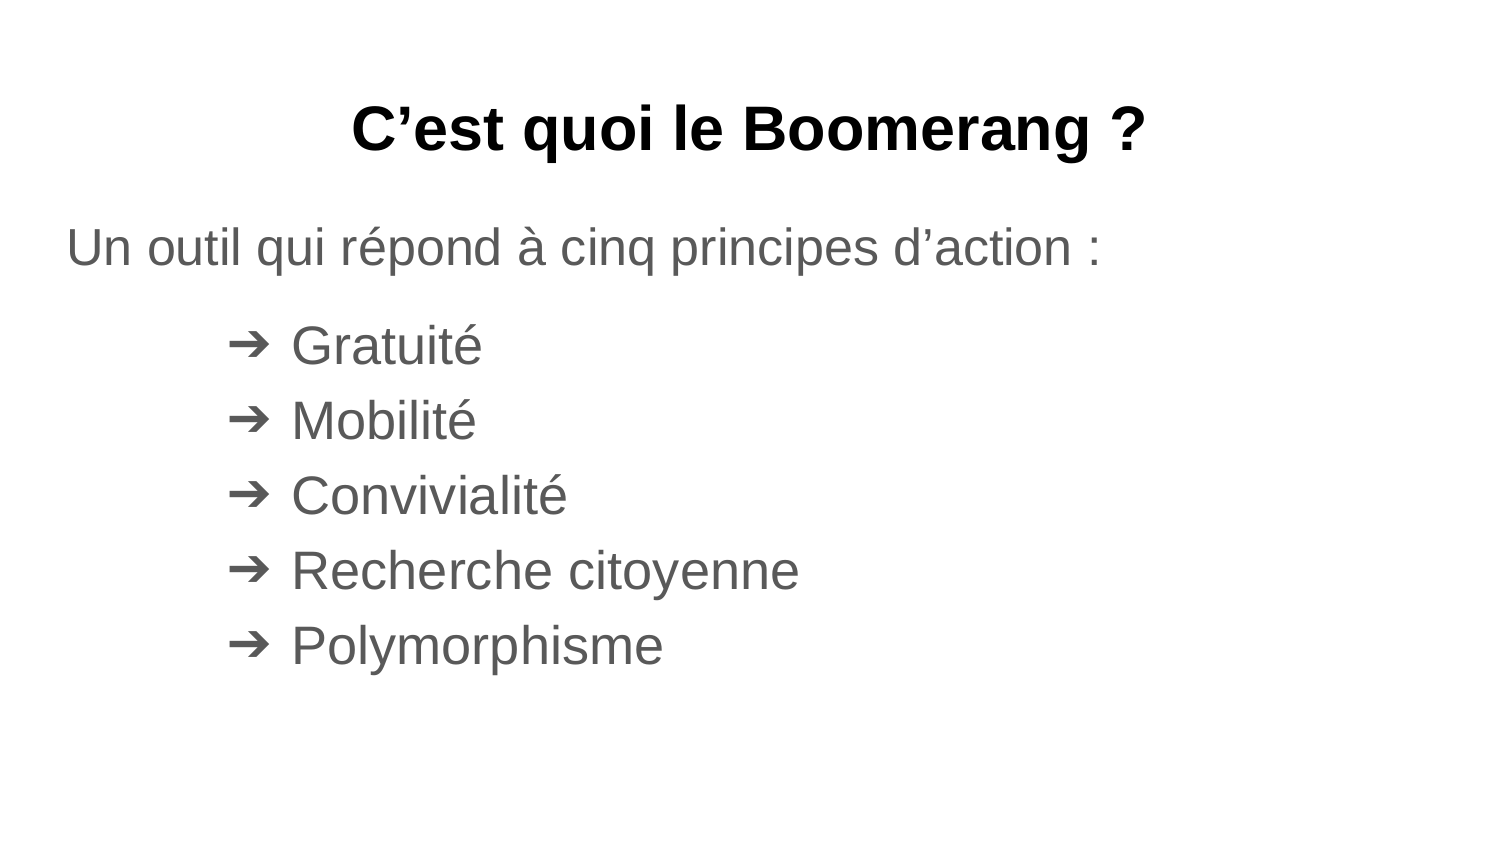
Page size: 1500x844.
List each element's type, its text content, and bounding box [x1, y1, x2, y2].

title C’est quoi le Boomerang ? [51, 72, 1449, 167]
list Un outil qui répond à cinq principes d’action : Gratuité Mobilité Convivialité Recherche citoyenne Polymorphisme [51, 189, 1449, 750]
